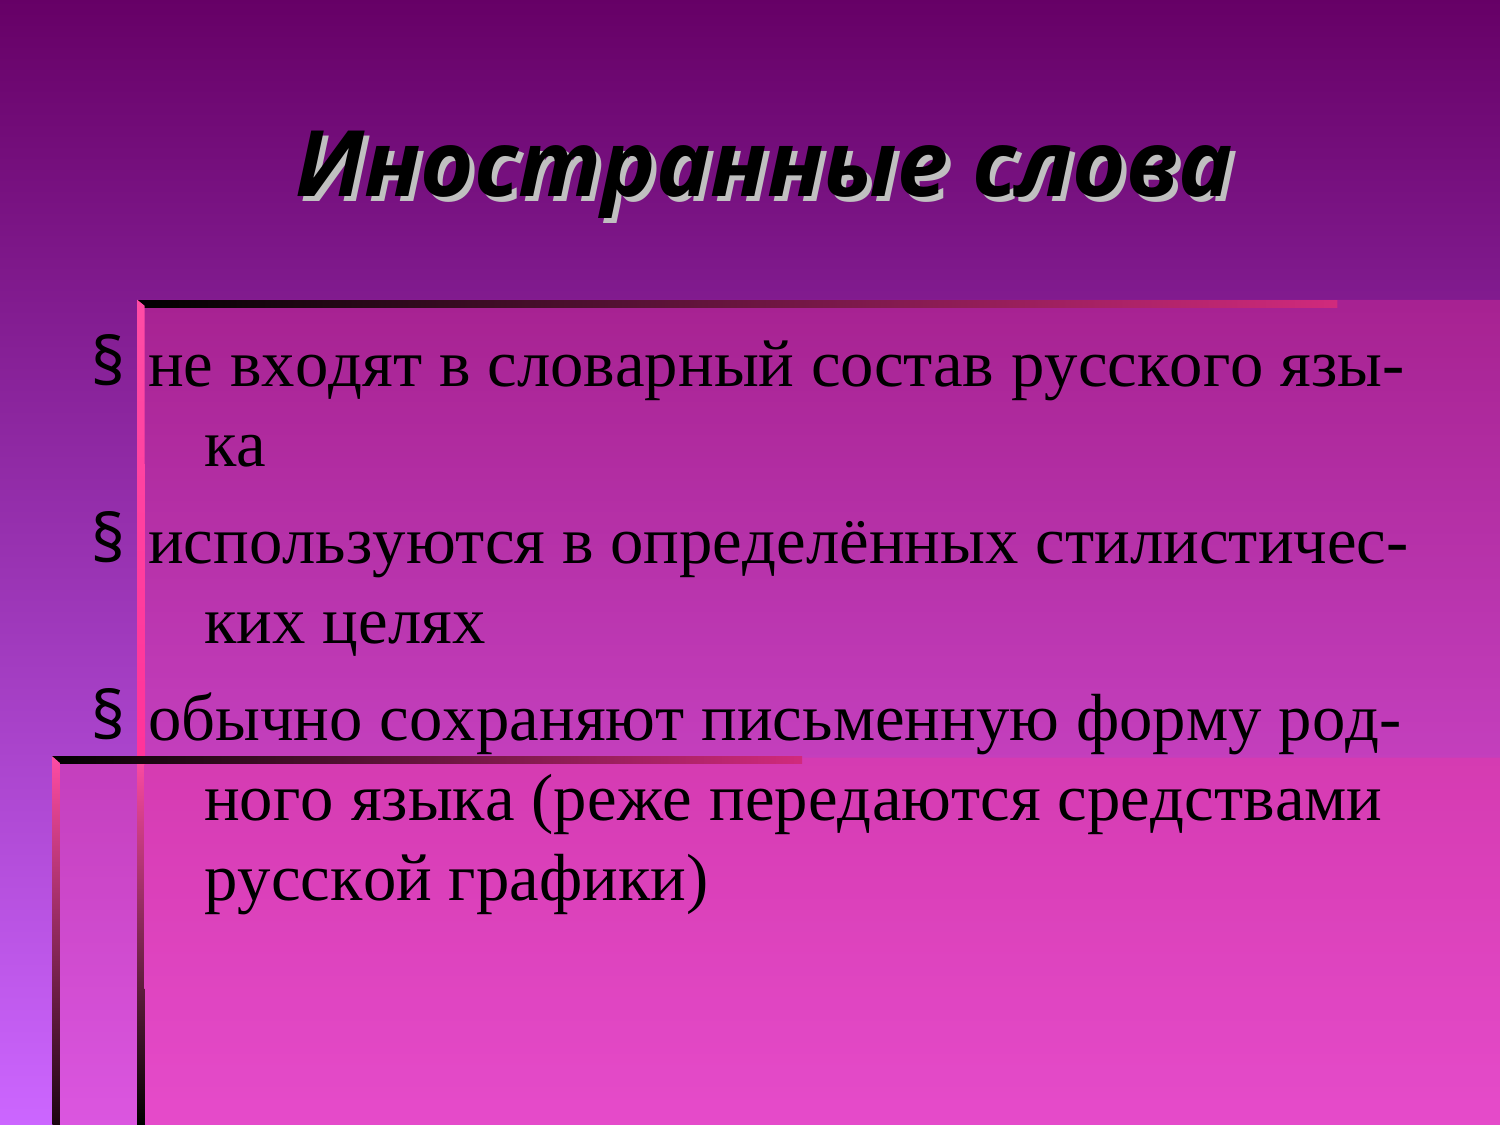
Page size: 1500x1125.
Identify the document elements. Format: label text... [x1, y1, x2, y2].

title Иностранные слова [76, 42, 1453, 278]
list не входят в словарный состав русского язы-ка используются в определённых стилистичес-ких целях обычно сохраняют письменную форму род-ного языка (реже передаются средствами русской графики) [76, 312, 1452, 1001]
